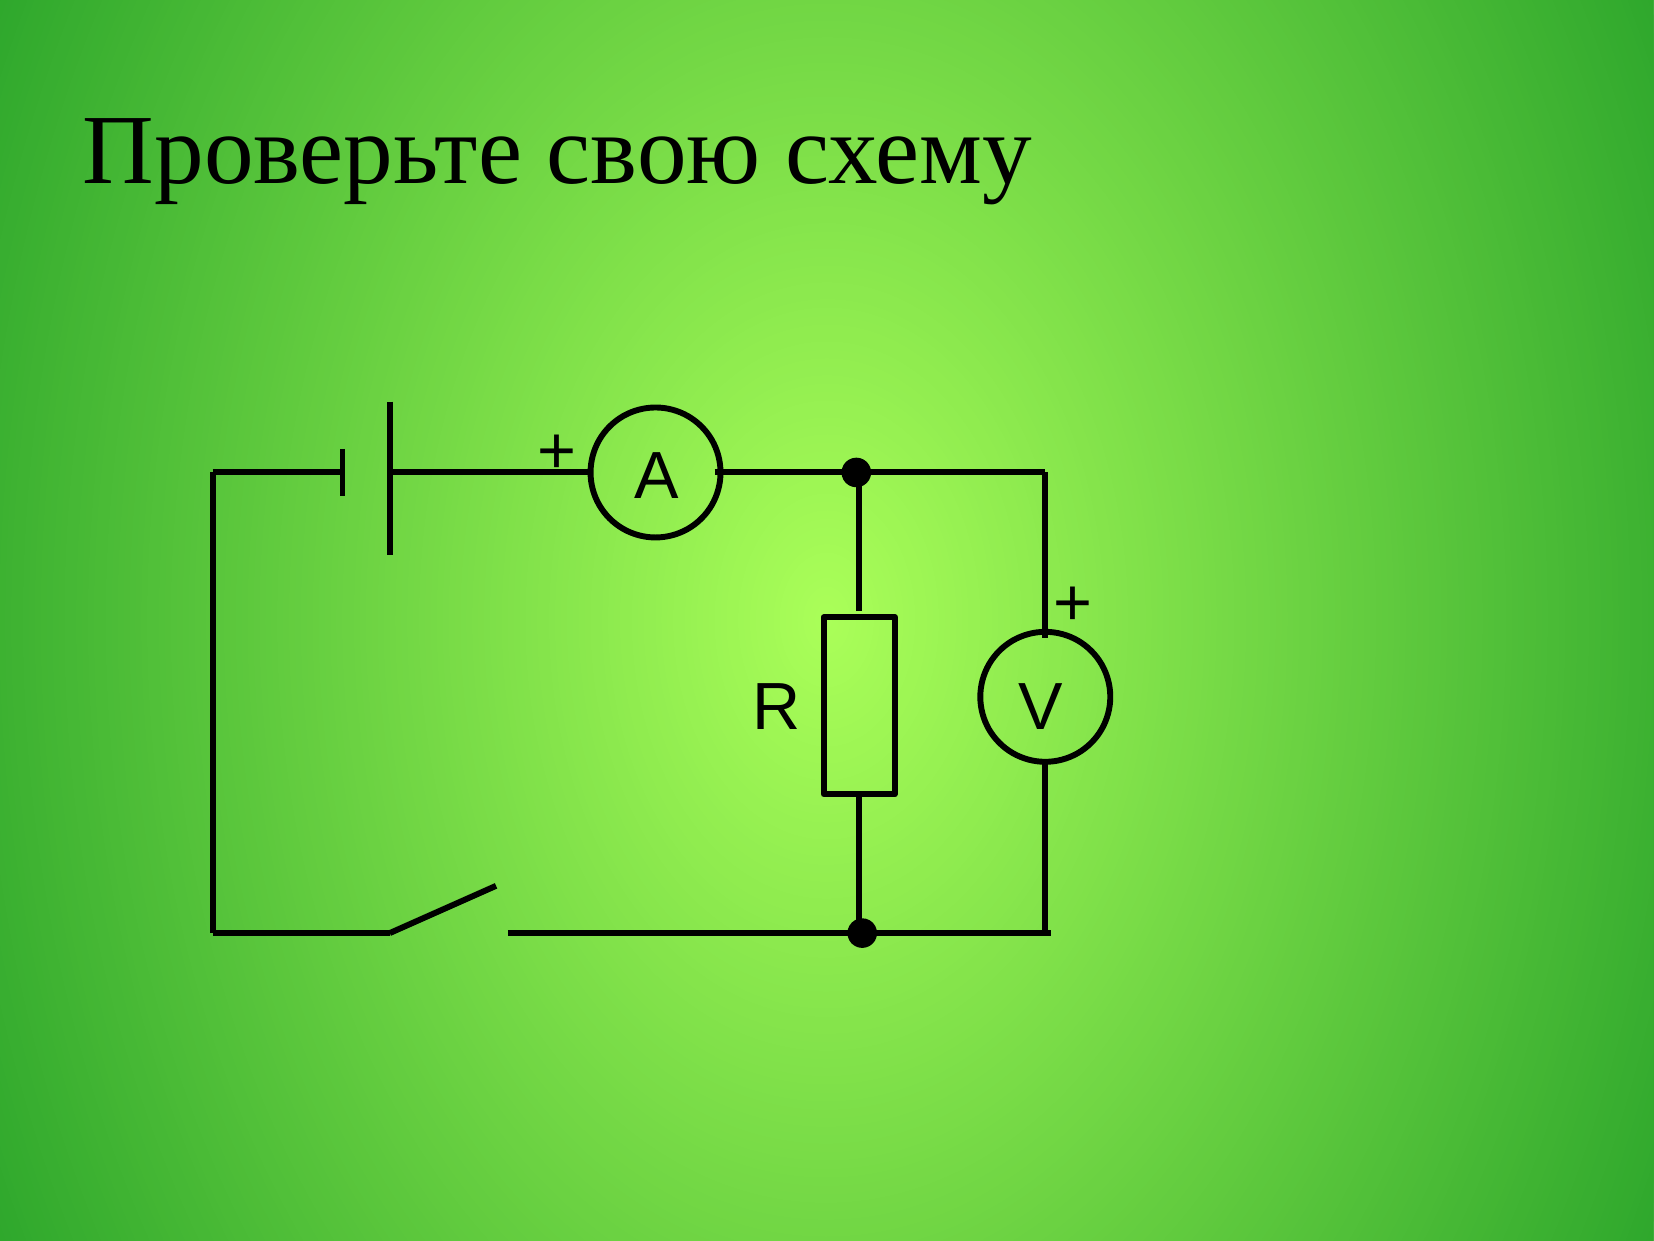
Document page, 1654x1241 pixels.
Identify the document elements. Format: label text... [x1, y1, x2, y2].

title Проверьте свою схему [82, 47, 1571, 252]
text_box [850, 921, 875, 945]
text_box R [738, 661, 818, 752]
text_box [844, 460, 869, 485]
text_box + [1035, 555, 1111, 651]
text_box + [519, 402, 591, 499]
text_box А [620, 431, 739, 521]
text_box V [1003, 661, 1111, 752]
